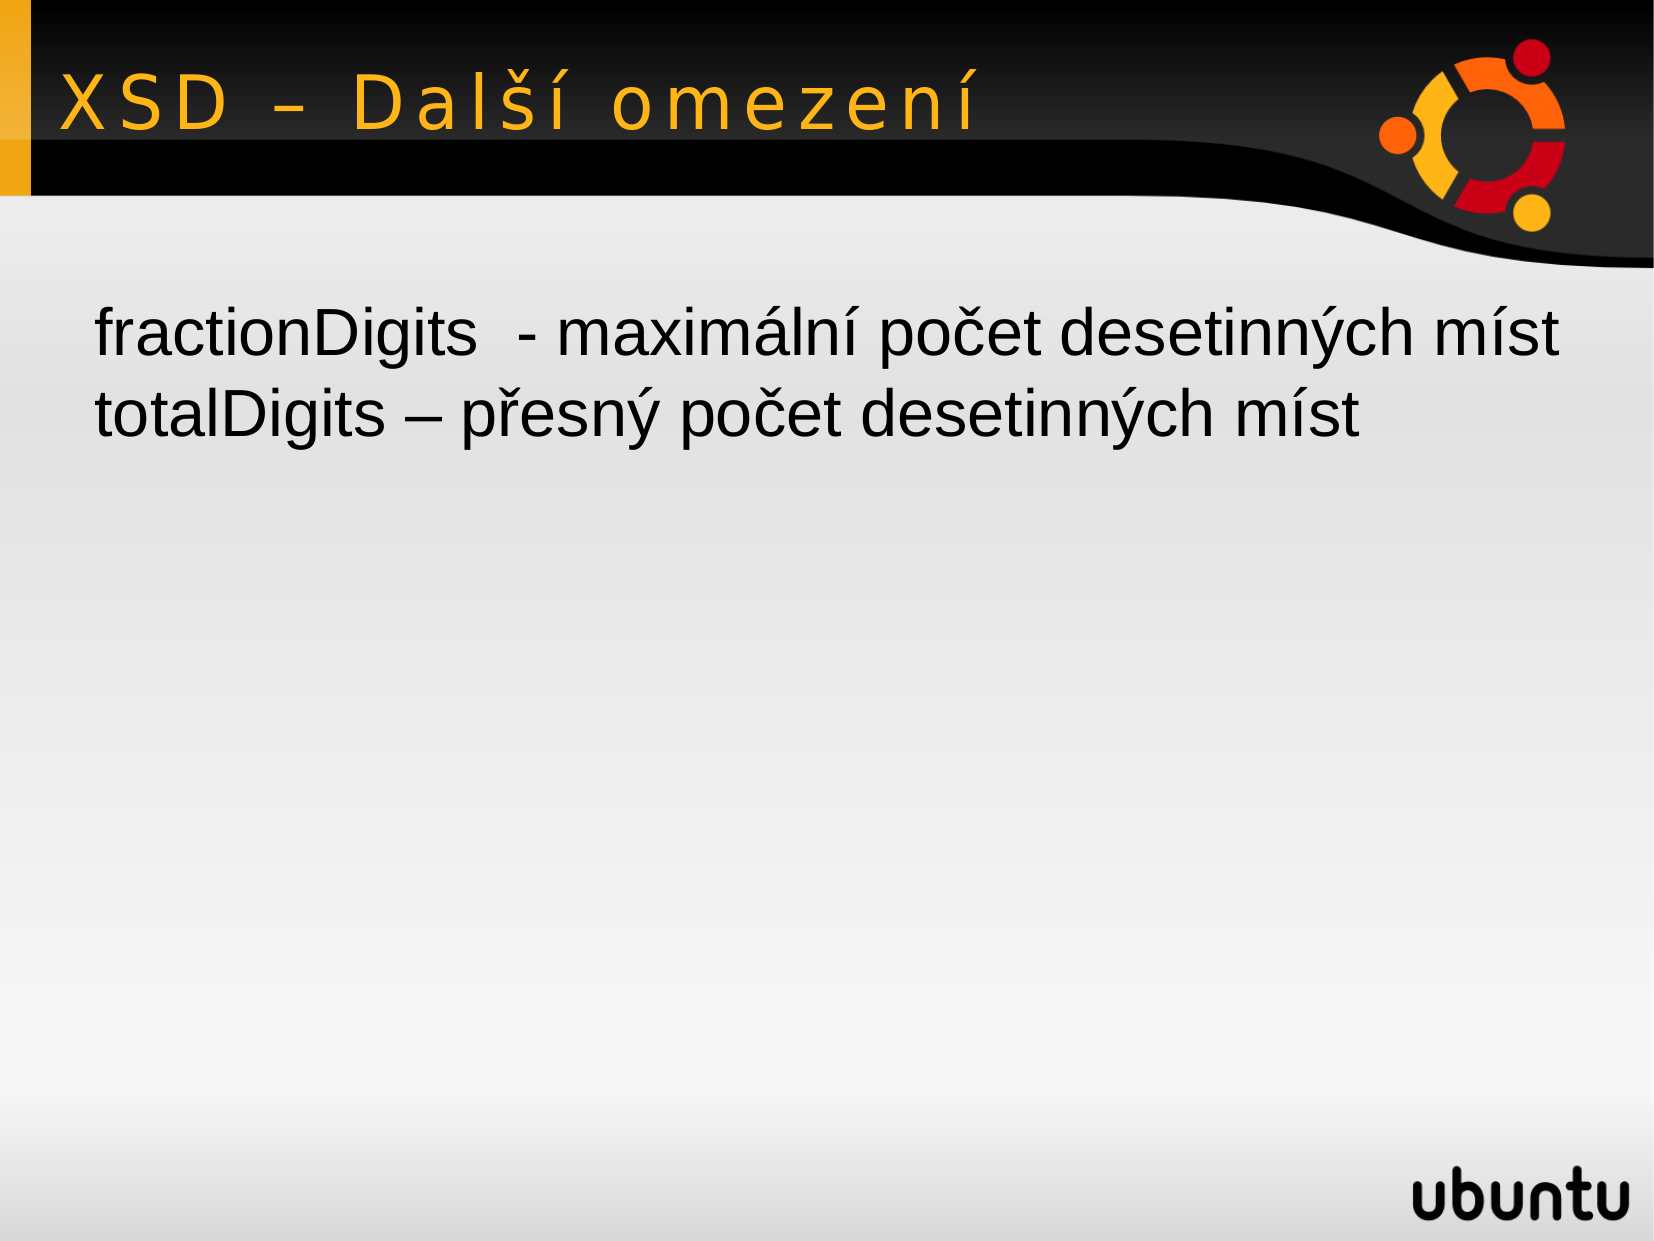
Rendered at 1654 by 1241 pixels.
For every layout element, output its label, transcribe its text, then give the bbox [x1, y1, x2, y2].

title XSD – Další omezení [59, 29, 1270, 178]
list fractionDigits - maximální počet desetinných míst totalDigits – přesný počet desetinných míst [76, 295, 1565, 1114]
picture [0, 0, 1654, 1241]
